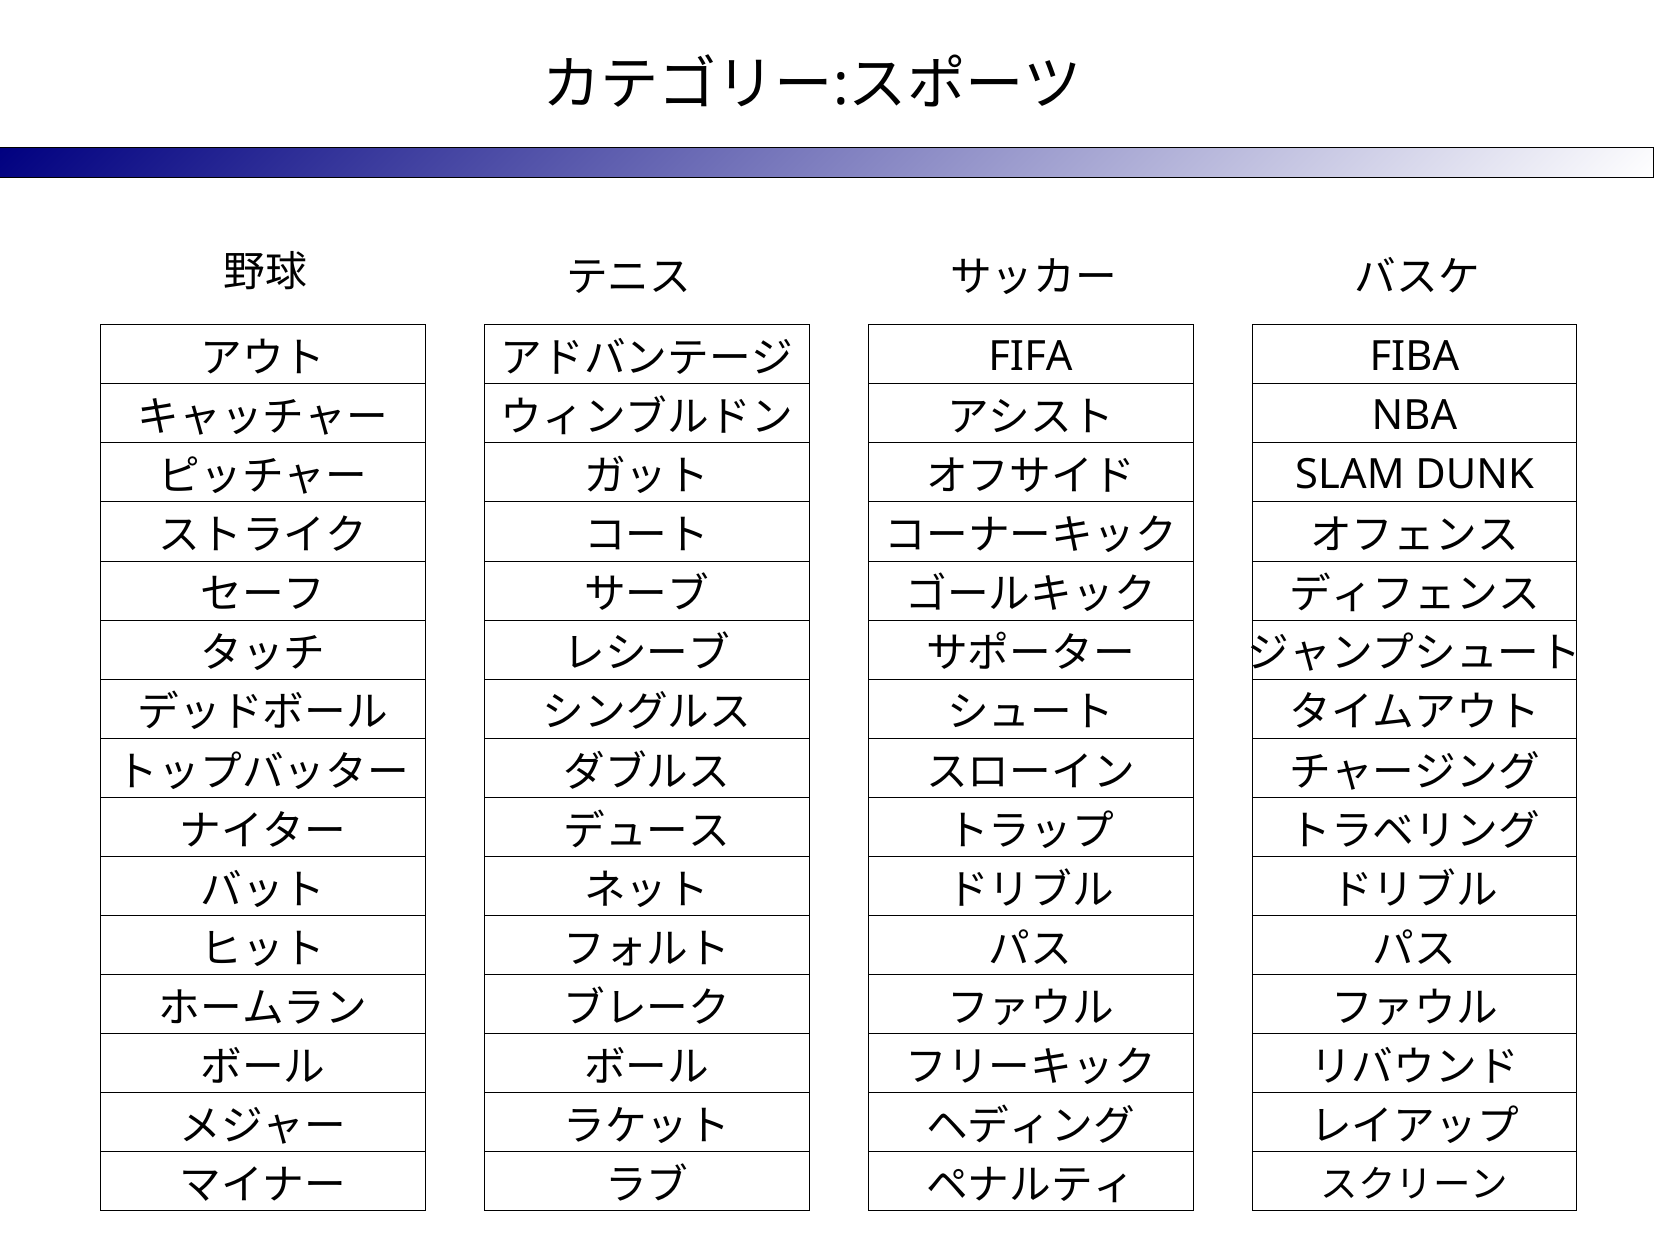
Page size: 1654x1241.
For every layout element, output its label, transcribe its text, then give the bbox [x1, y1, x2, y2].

text_box シングルス [484, 680, 810, 739]
text_box ジャンプシュート [1252, 620, 1577, 680]
text_box ブレーク [484, 975, 810, 1034]
text_box デュース [484, 797, 810, 857]
text_box サポーター [868, 620, 1194, 680]
text_box ラケット [484, 1092, 810, 1152]
text_box ゴールキック [868, 562, 1194, 620]
text_box シュート [868, 680, 1194, 739]
text_box オフサイド [868, 443, 1194, 501]
text_box メジャー [100, 1092, 426, 1152]
text_box FIBA [1252, 324, 1577, 384]
text_box スクリーン [1252, 1152, 1577, 1211]
text_box 野球 [147, 236, 384, 300]
text_box サーブ [484, 562, 810, 620]
text_box FIFA [868, 324, 1194, 384]
text_box ストライク [100, 501, 426, 562]
text_box サッカー [915, 250, 1152, 296]
text_box コーナーキック [868, 501, 1194, 562]
text_box マイナー [100, 1152, 426, 1211]
text_box ファウル [868, 975, 1194, 1034]
text_box NBA [1252, 384, 1577, 443]
text_box テニス [501, 250, 756, 296]
text_box スローイン [868, 739, 1194, 797]
text_box バスケ [1328, 250, 1506, 296]
text_box アドバンテージ [484, 324, 810, 384]
text_box ナイター [100, 797, 426, 857]
text_box [0, 147, 1654, 178]
text_box コート [484, 501, 810, 562]
text_box ウィンブルドン [484, 384, 810, 443]
text_box オフェンス [1252, 501, 1577, 562]
text_box チャージング [1252, 739, 1577, 797]
text_box フリーキック [868, 1034, 1194, 1092]
text_box パス [868, 915, 1194, 975]
text_box レシーブ [484, 620, 810, 680]
text_box フォルト [484, 915, 810, 975]
text_box ホームラン [100, 975, 426, 1034]
text_box アシスト [868, 384, 1194, 443]
text_box ダブルス [484, 739, 810, 797]
text_box トラベリング [1252, 797, 1577, 857]
text_box レイアップ [1252, 1092, 1577, 1152]
text_box ファウル [1252, 975, 1577, 1034]
text_box ボール [484, 1034, 810, 1092]
text_box ヘディング [868, 1092, 1194, 1152]
text_box ディフェンス [1252, 562, 1577, 620]
text_box ペナルティ [868, 1152, 1194, 1211]
text_box ガット [484, 443, 810, 501]
text_box キャッチャー [100, 384, 426, 443]
text_box タイムアウト [1252, 680, 1577, 739]
text_box ピッチャー [100, 443, 426, 501]
text_box アウト [100, 324, 426, 384]
text_box デッドボール [100, 680, 426, 739]
text_box パス [1252, 915, 1577, 975]
text_box タッチ [100, 620, 426, 680]
text_box セーフ [100, 562, 426, 620]
text_box バット [100, 857, 426, 915]
text_box カテゴリー:スポーツ [472, 29, 1152, 129]
text_box ネット [484, 857, 810, 915]
text_box SLAM DUNK [1252, 443, 1577, 501]
text_box ドリブル [868, 857, 1194, 915]
text_box ラブ [484, 1152, 810, 1211]
text_box ボール [100, 1034, 426, 1092]
text_box トラップ [868, 797, 1194, 857]
text_box リバウンド [1252, 1034, 1577, 1092]
text_box ドリブル [1252, 857, 1577, 915]
text_box ヒット [100, 915, 426, 975]
text_box トップバッター [100, 739, 426, 797]
